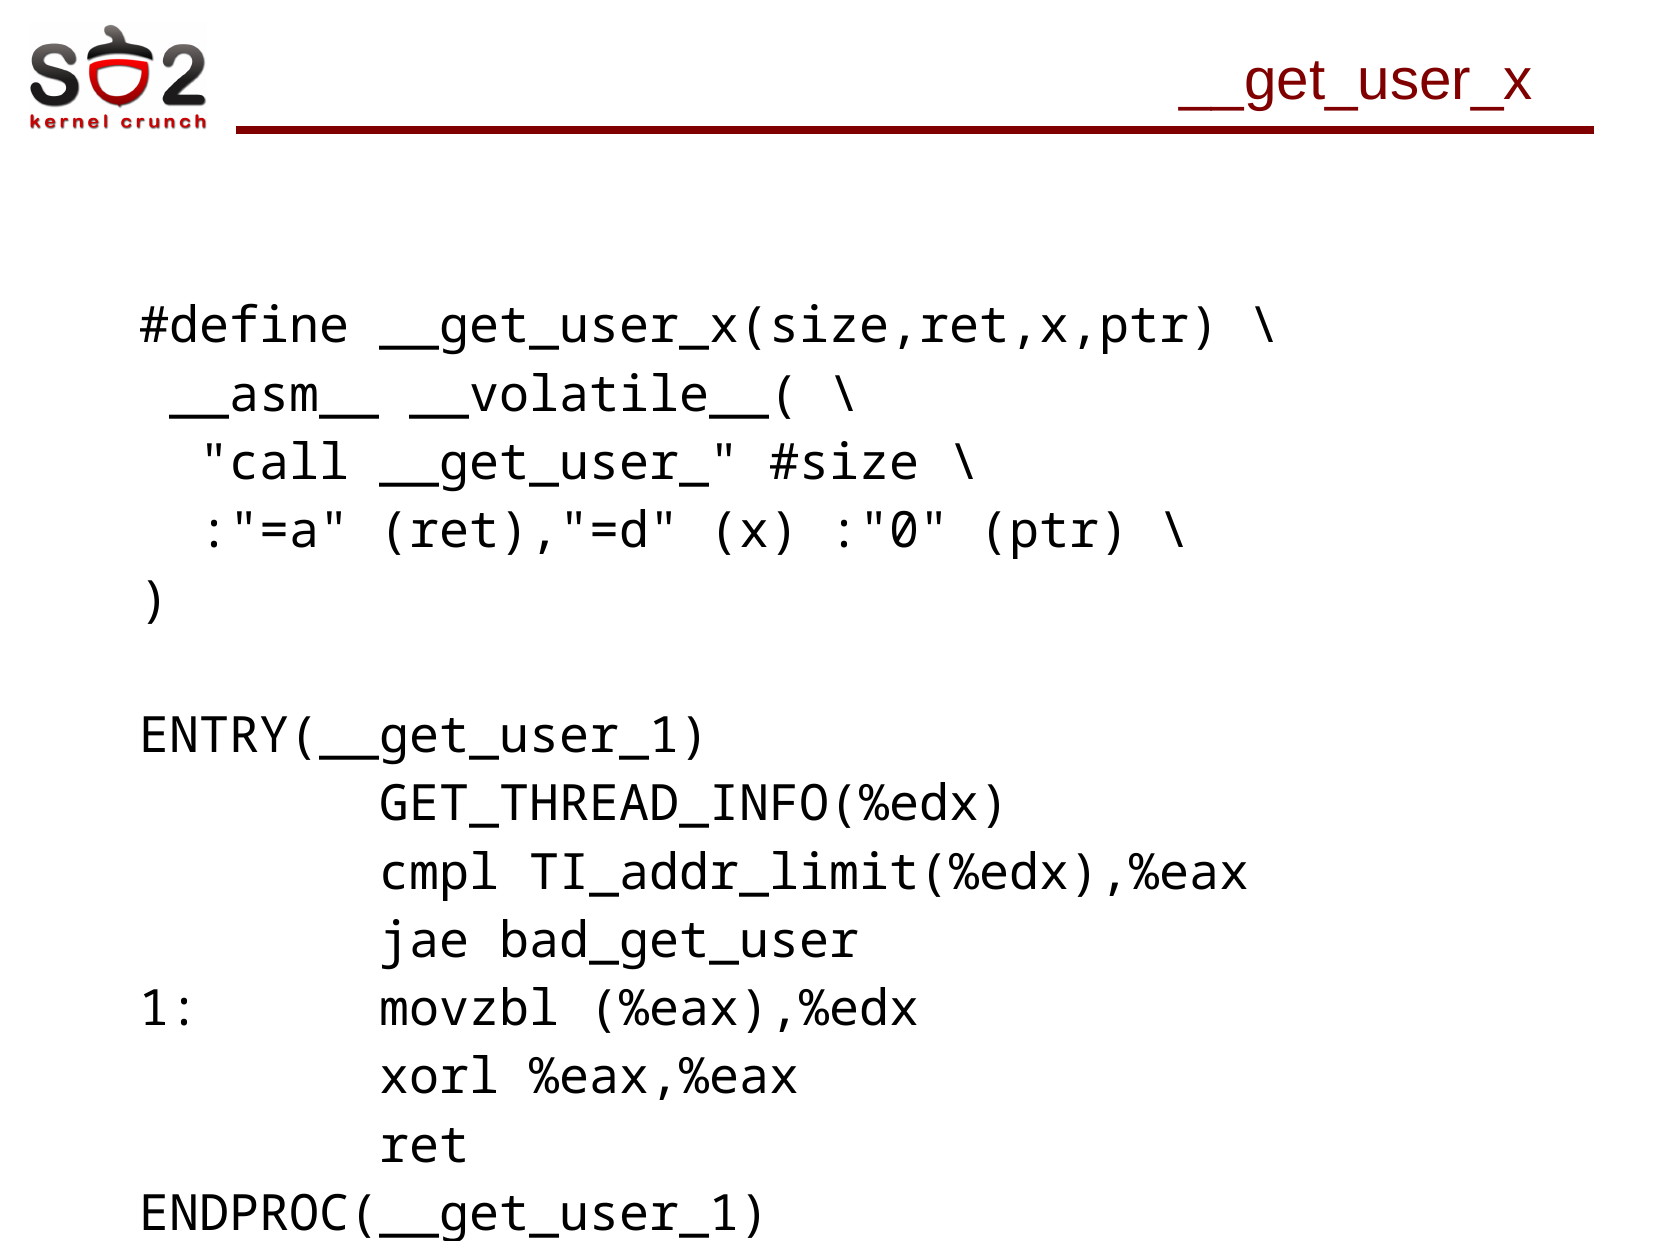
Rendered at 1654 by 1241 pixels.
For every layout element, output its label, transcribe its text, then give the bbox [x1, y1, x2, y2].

title __get_user_x [121, 11, 1534, 148]
picture [29, 23, 121, 130]
list #define __get_user_x(size,ret,x,ptr) \ __asm__ __volatile__( \ "call __get_user_" #size \ :"=a" (ret),"=d" (x) :"0" (ptr) \ ) ENTRY(__get_user_1) GET_THREAD_INFO(%edx) cmpl TI_addr_limit(%edx),%eax jae bad_get_user 1: movzbl (%eax),%edx xorl %eax,%eax ret ENDPROC(__get_user_1) [121, 318, 1534, 1216]
